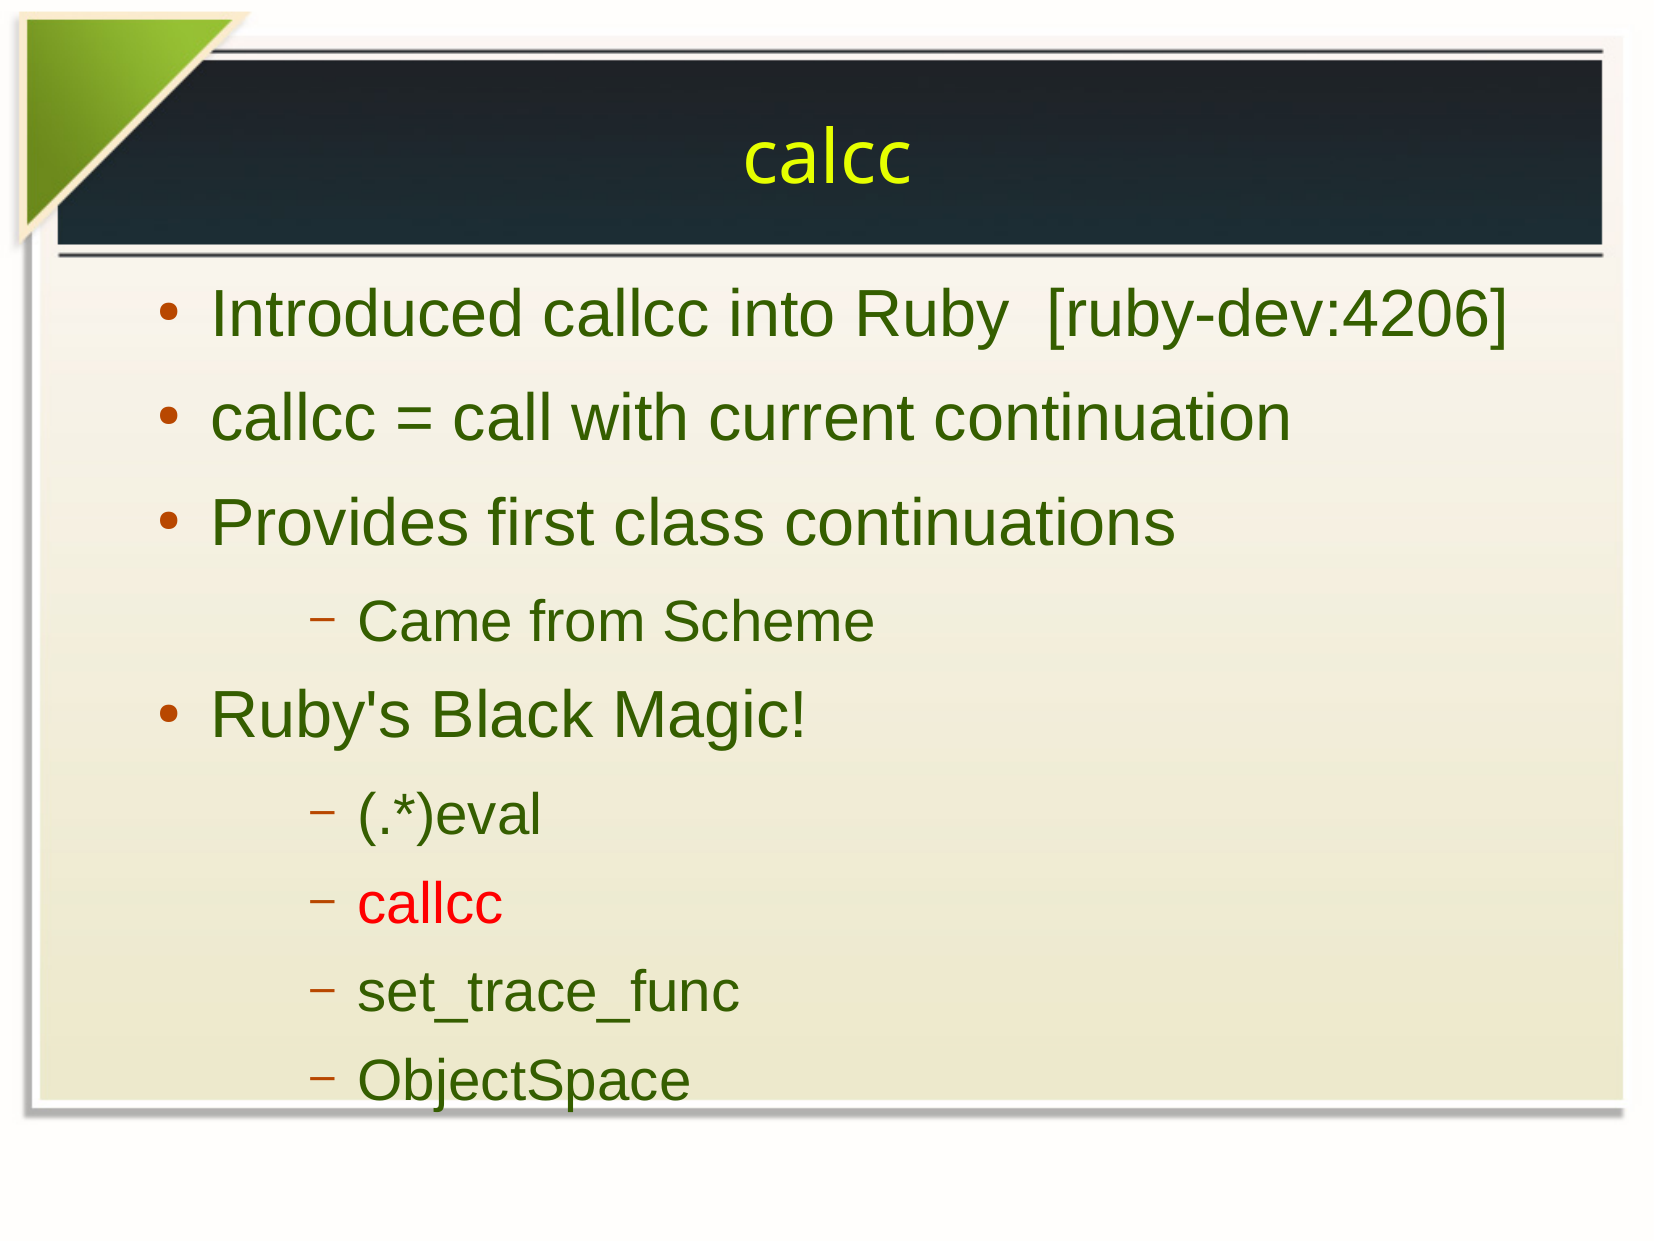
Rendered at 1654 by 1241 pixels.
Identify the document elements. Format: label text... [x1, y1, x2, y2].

list Introduced callcc into Ruby [ruby-dev:4206] callcc = call with current continuation Provides first class continuations Came from Scheme Ruby's Black Magic! (.*)eval callcc set_trace_func ObjectSpace [121, 276, 1534, 1112]
title calcc [121, 73, 1534, 237]
picture [0, 0, 1654, 1241]
